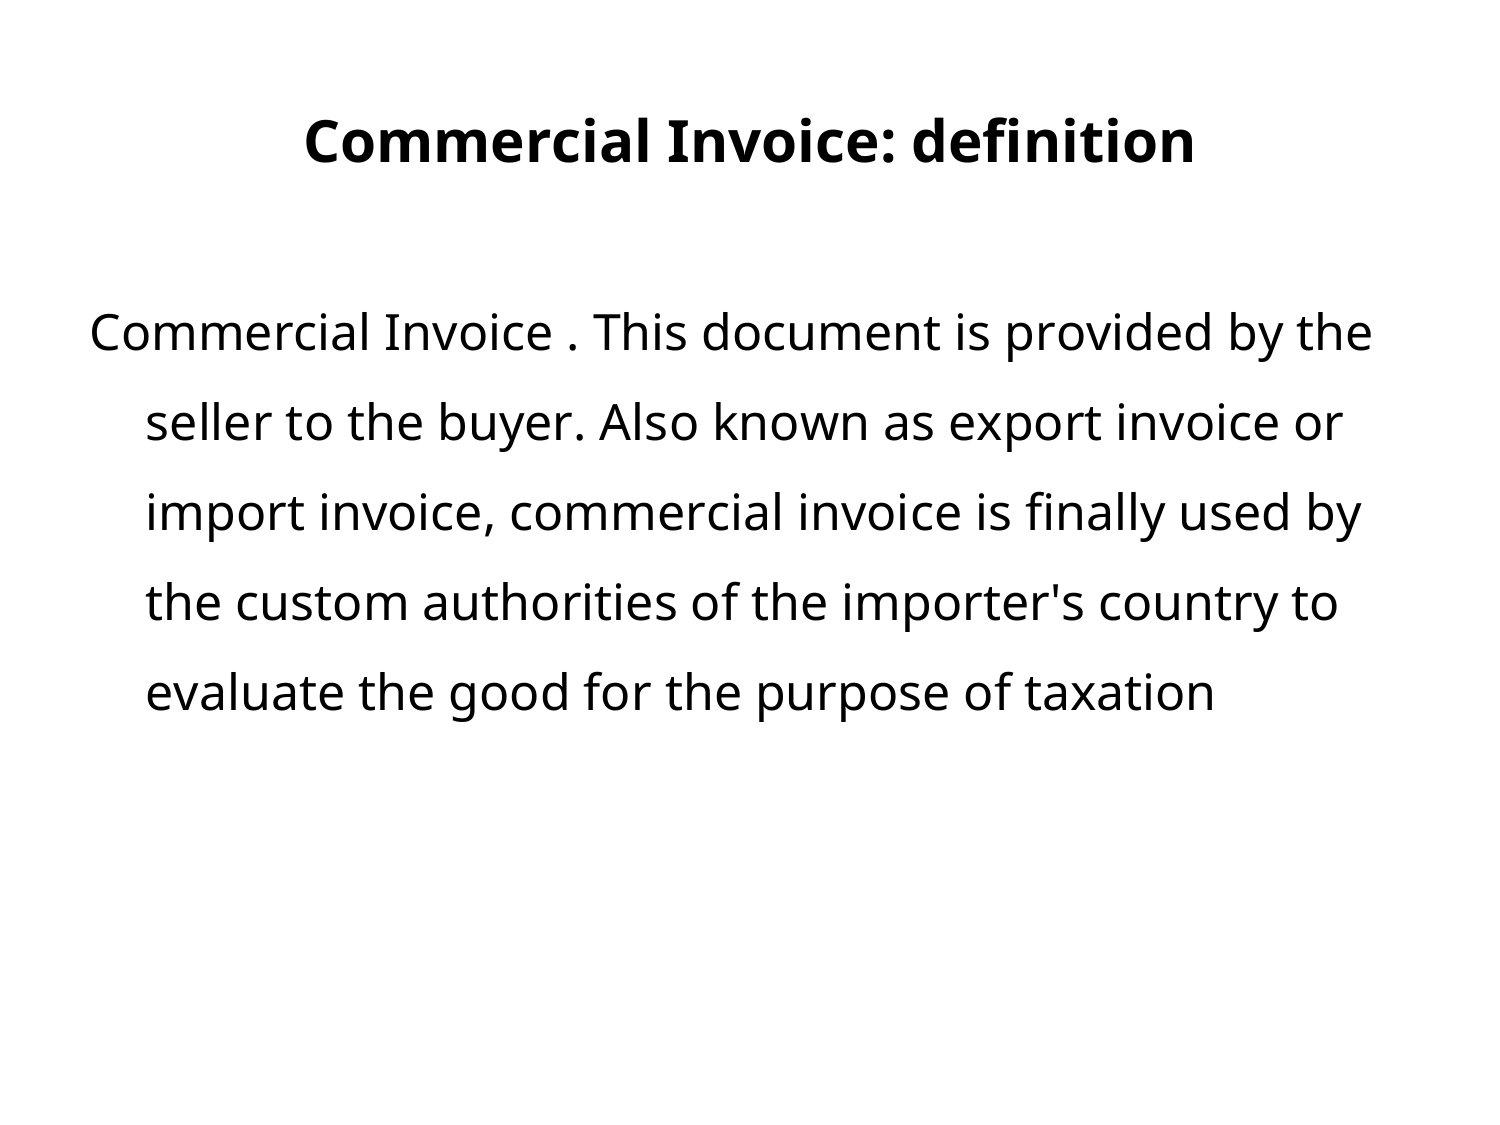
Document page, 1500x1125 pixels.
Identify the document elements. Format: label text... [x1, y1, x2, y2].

title Commercial Invoice: definition [75, 45, 1425, 233]
list Commercial Invoice . This document is provided by the seller to the buyer. Also known as export invoice or import invoice, commercial invoice is finally used by the custom authorities of the importer's country to evaluate the good for the purpose of taxation [75, 262, 1425, 1005]
